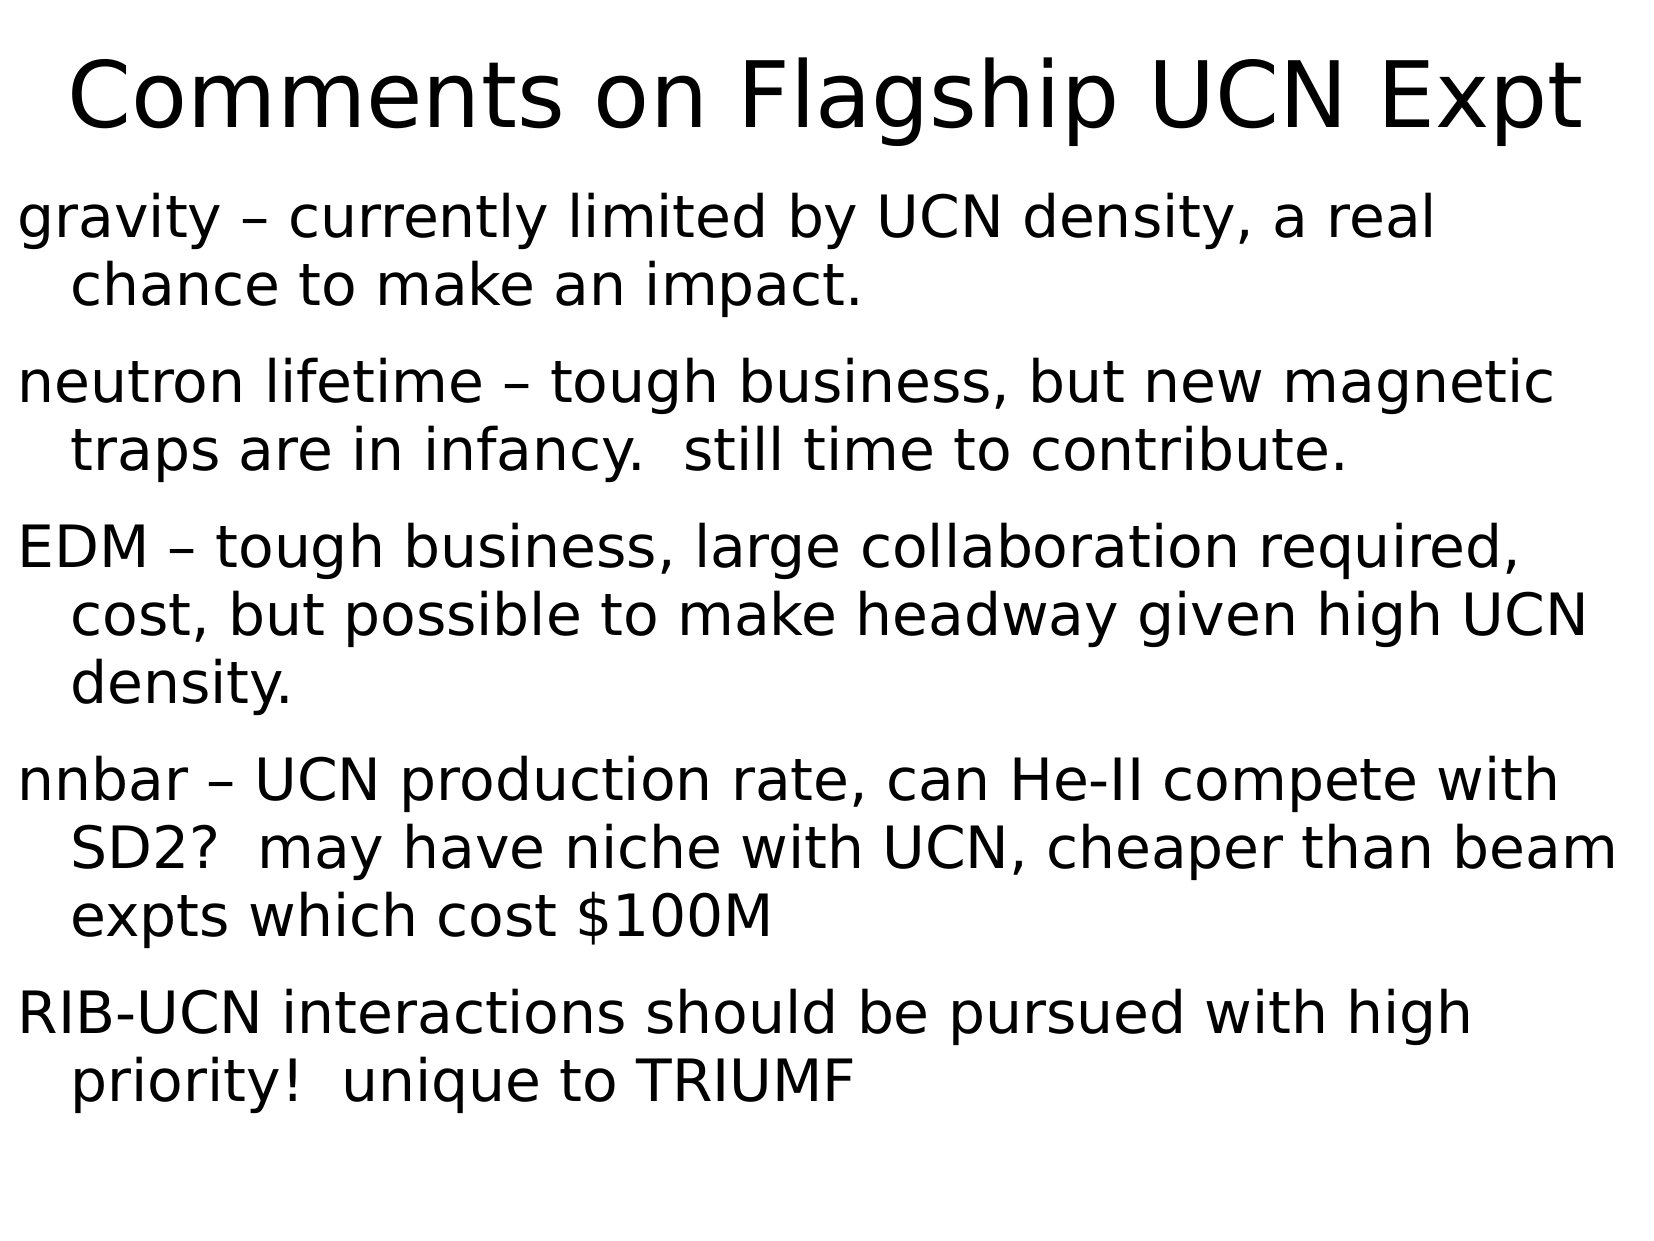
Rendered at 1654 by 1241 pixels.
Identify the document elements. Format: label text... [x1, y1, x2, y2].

title Comments on Flagship UCN Expt [0, 0, 1654, 183]
list gravity – currently limited by UCN density, a real chance to make an impact. neutron lifetime – tough business, but new magnetic traps are in infancy. still time to contribute. EDM – tough business, large collaboration required, cost, but possible to make headway given high UCN density. nnbar – UCN production rate, can He-II compete with SD2? may have niche with UCN, cheaper than beam expts which cost $100M RIB-UCN interactions should be pursued with high priority! unique to TRIUMF [0, 183, 1654, 1115]
